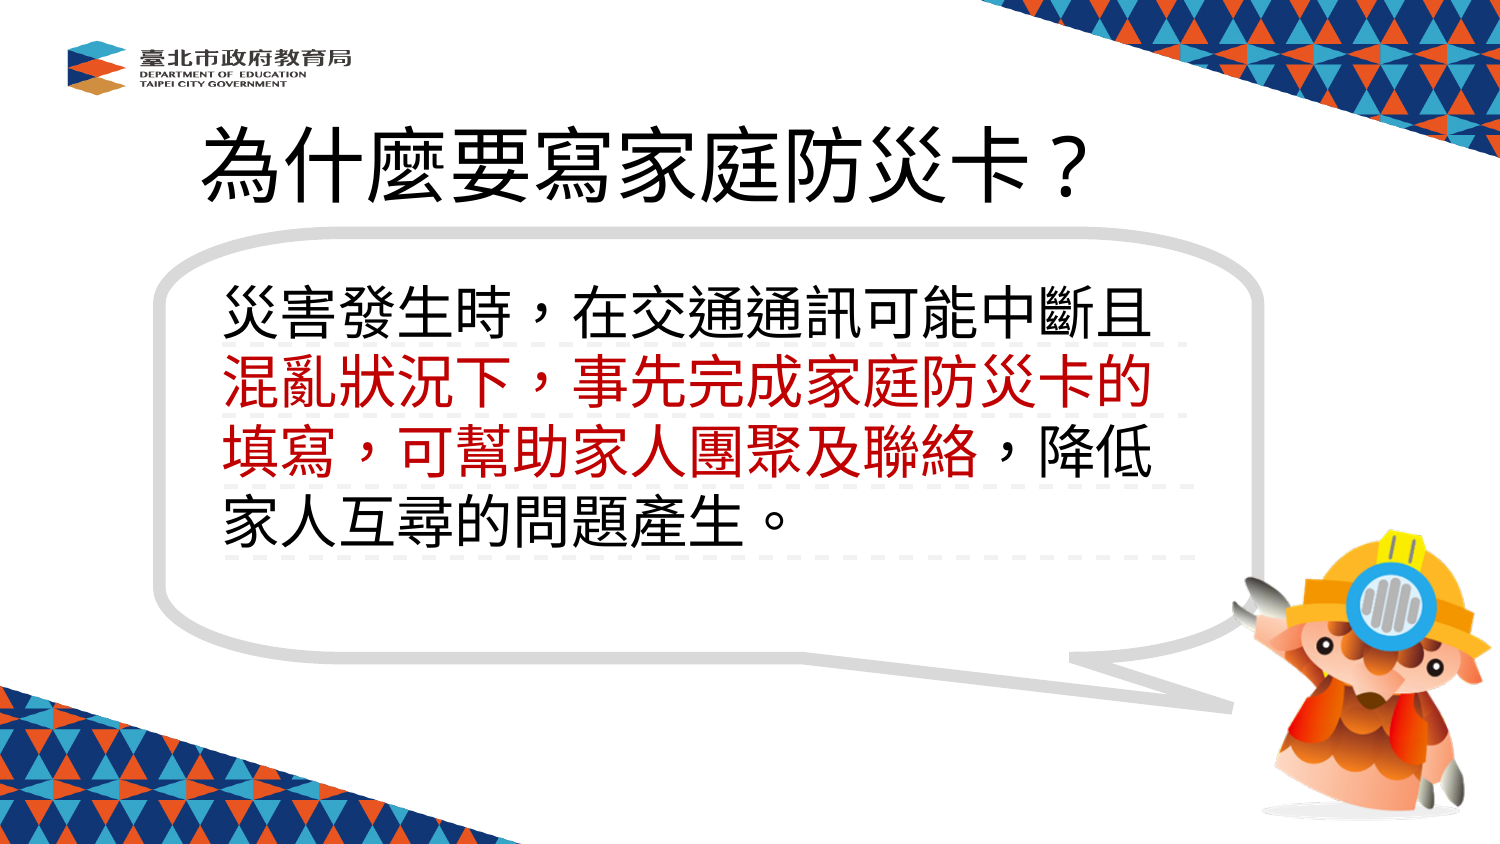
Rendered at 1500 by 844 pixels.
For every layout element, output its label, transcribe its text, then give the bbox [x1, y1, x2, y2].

text_box 為什麼要寫家庭防災卡? [171, 106, 1116, 213]
picture [1227, 521, 1500, 828]
text_box 災害發生時，在交通通訊可能中斷且混亂狀況下，事先完成家庭防災卡的填寫，可幫助家人團聚及聯絡，降低家人互尋的問題產生。 [207, 268, 1187, 670]
